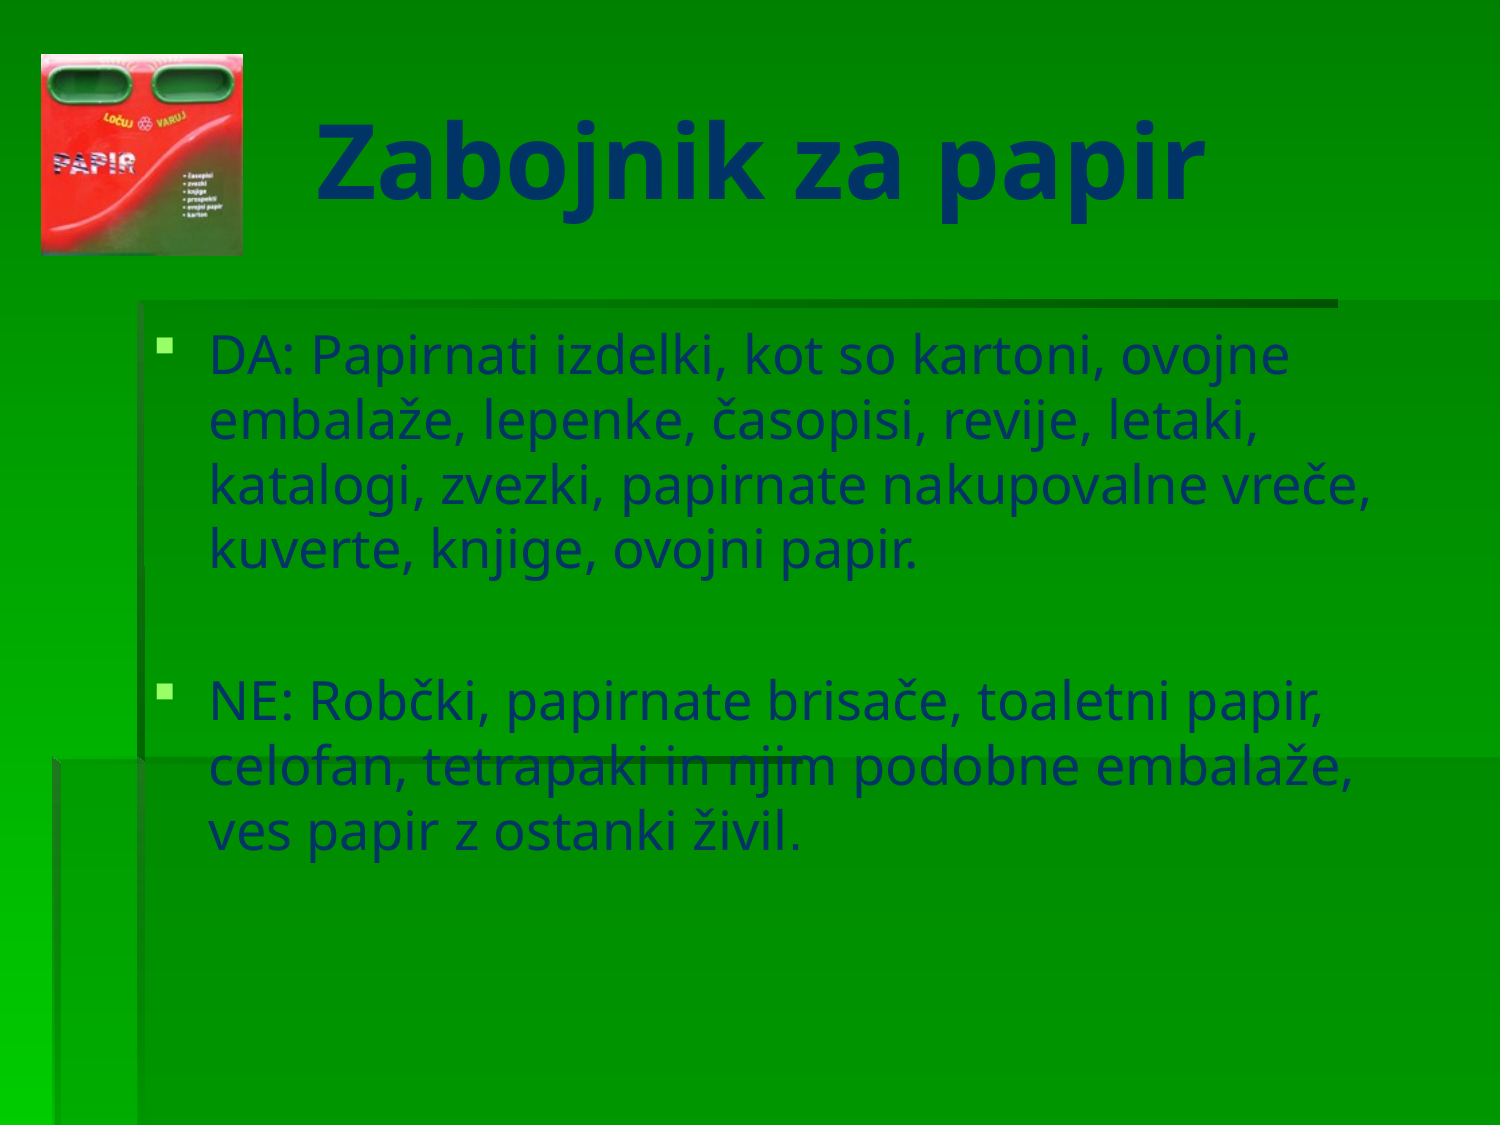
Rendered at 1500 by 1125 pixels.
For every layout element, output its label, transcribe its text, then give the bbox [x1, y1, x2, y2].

list DA: Papirnati izdelki, kot so kartoni, ovojne embalaže, lepenke, časopisi, revije, letaki, katalogi, zvezki, papirnate nakupovalne vreče, kuverte, knjige, ovojni papir. NE: Robčki, papirnate brisače, toaletni papir, celofan, tetrapaki in njim podobne embalaže, ves papir z ostanki živil. [137, 312, 1451, 1000]
picture [41, 54, 243, 256]
title Zabojnik za papir [75, 40, 1451, 275]
